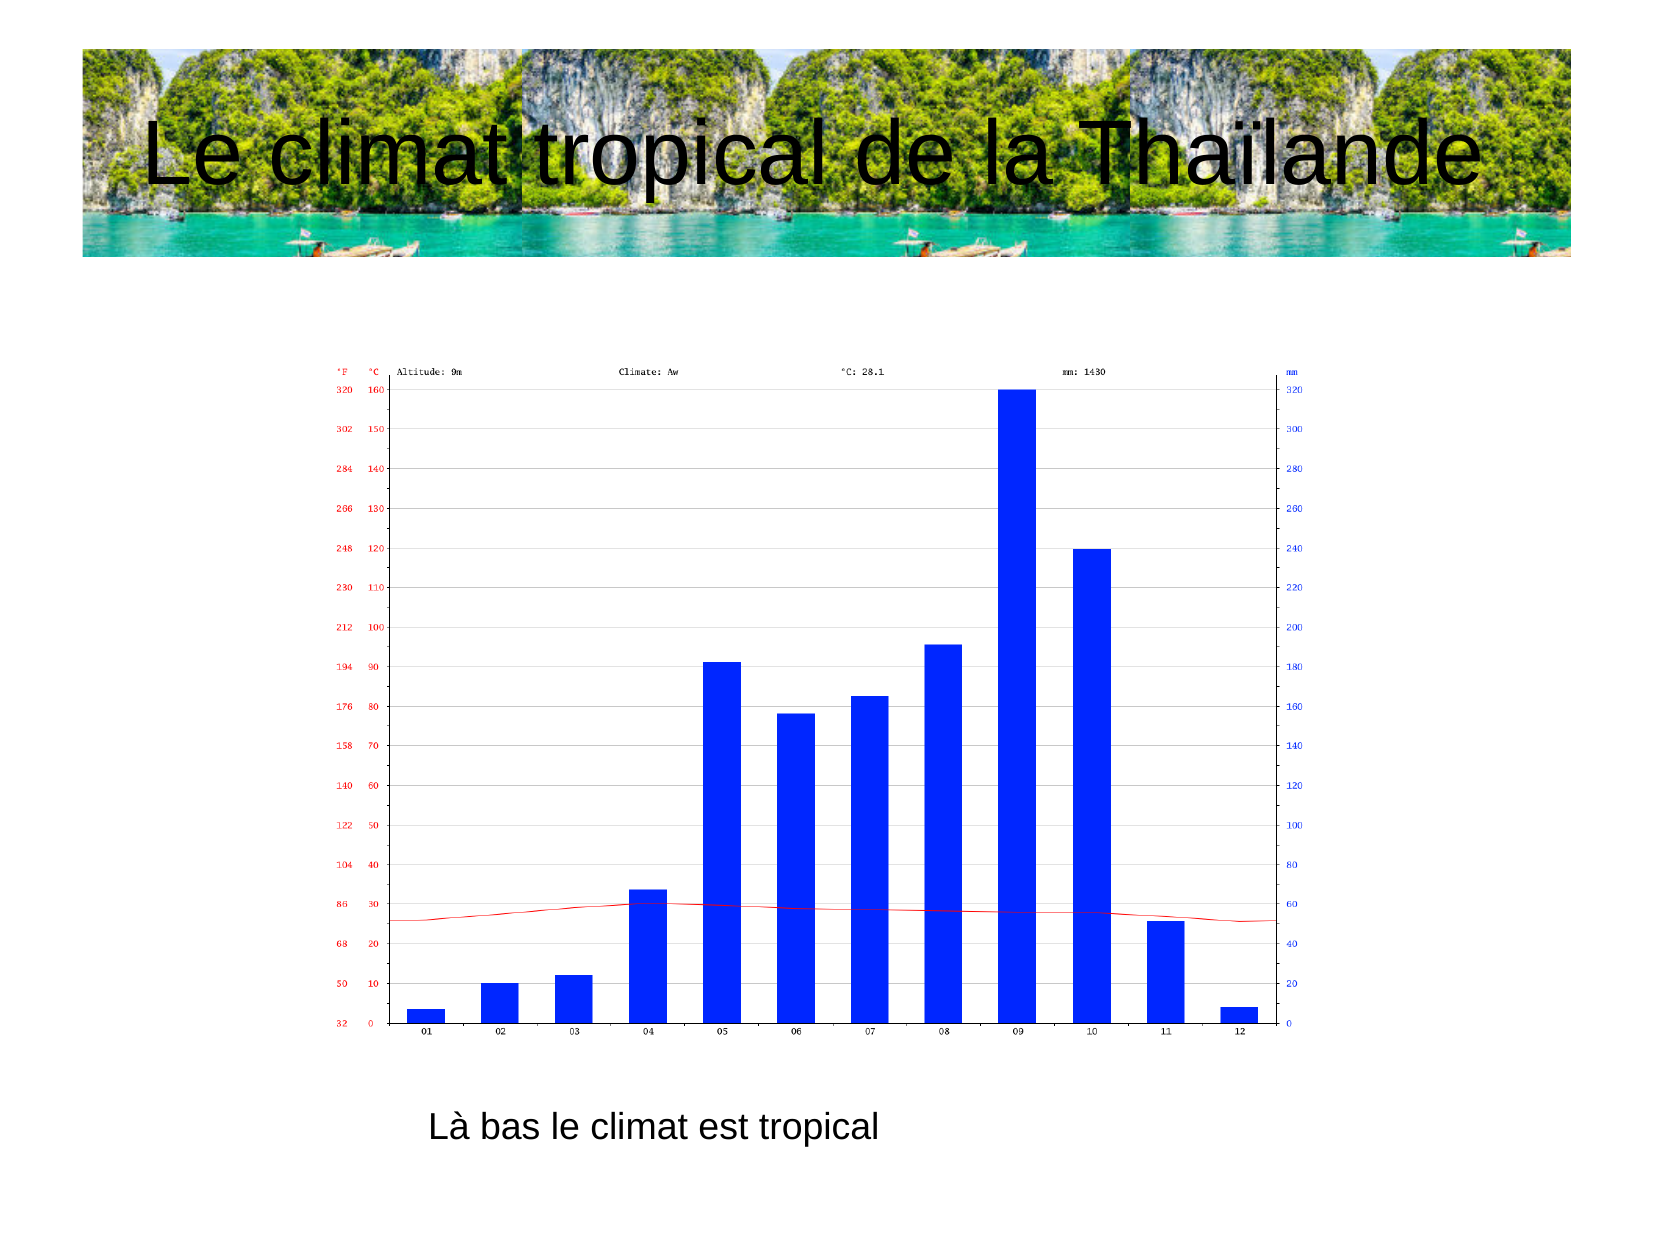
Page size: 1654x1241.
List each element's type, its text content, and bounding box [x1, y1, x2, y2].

title Le climat tropical de la Thaïlande [82, 49, 1571, 257]
picture [318, 345, 1323, 1052]
text_box Là bas le climat est tropical [413, 1098, 1170, 1156]
